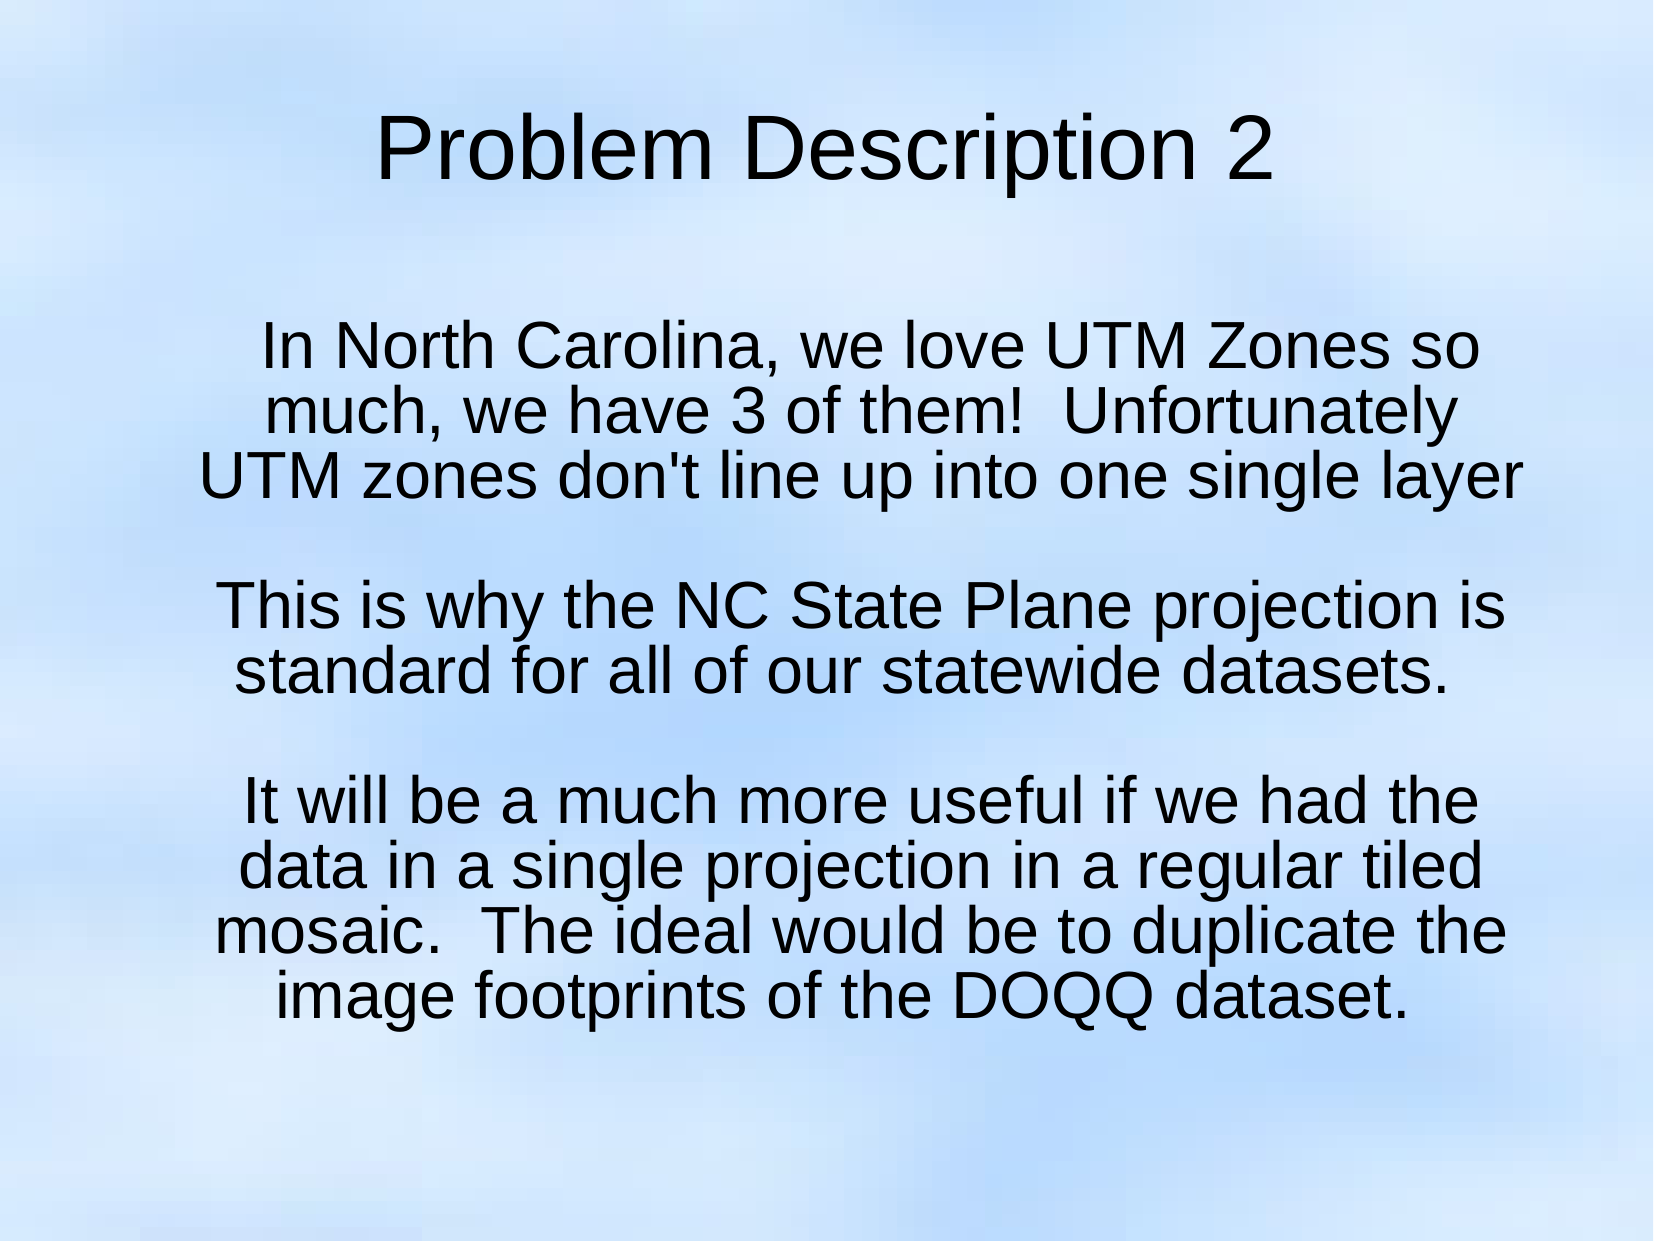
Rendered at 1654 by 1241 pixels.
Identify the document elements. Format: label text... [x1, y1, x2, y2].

picture [0, 0, 1654, 1241]
text_box In North Carolina, we love UTM Zones so much, we have 3 of them! Unfortunately UTM zones don't line up into one single layer This is why the NC State Plane projection is standard for all of our statewide datasets. It will be a much more useful if we had the data in a single projection in a regular tiled mosaic. The ideal would be to duplicate the image footprints of the DOQQ dataset. [187, 262, 1537, 1086]
title Problem Description 2 [82, 56, 1570, 250]
